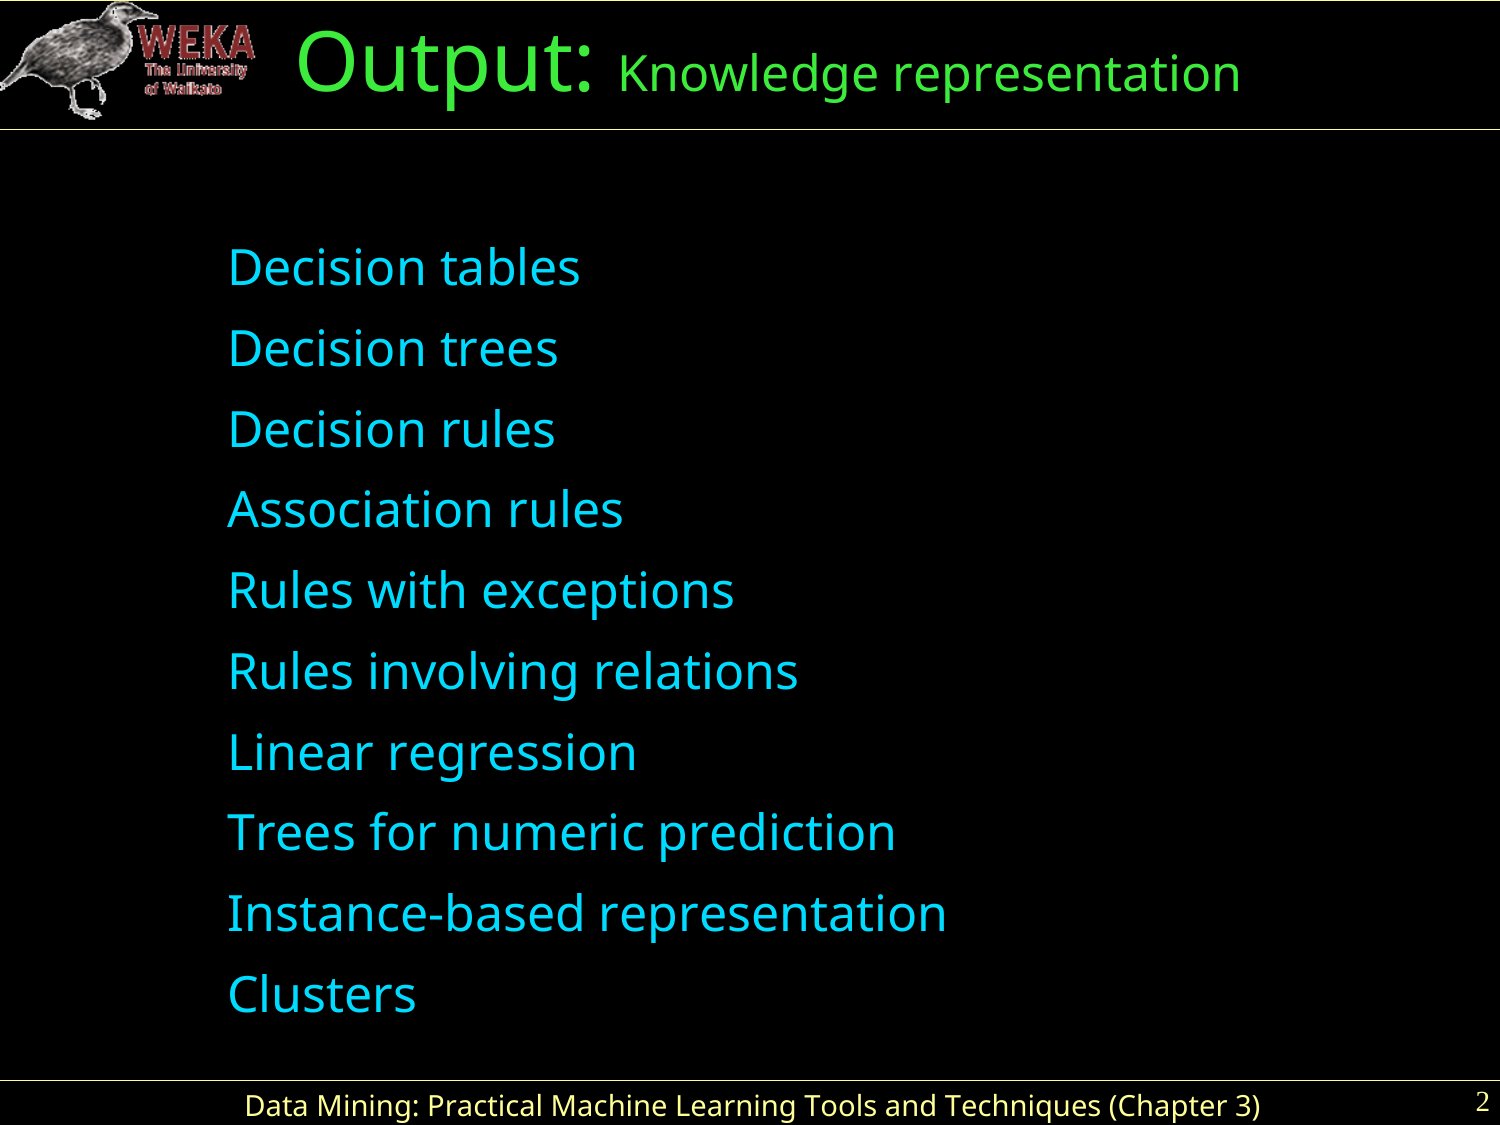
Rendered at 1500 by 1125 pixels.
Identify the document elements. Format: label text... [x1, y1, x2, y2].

picture [0, 1, 149, 129]
text_box Output: Knowledge representation [149, 0, 1388, 148]
text_box Decision tables Decision trees Decision rules Association rules Rules with exceptions Rules involving relations Linear regression Trees for numeric prediction Instance-based representation Clusters [212, 224, 1375, 901]
